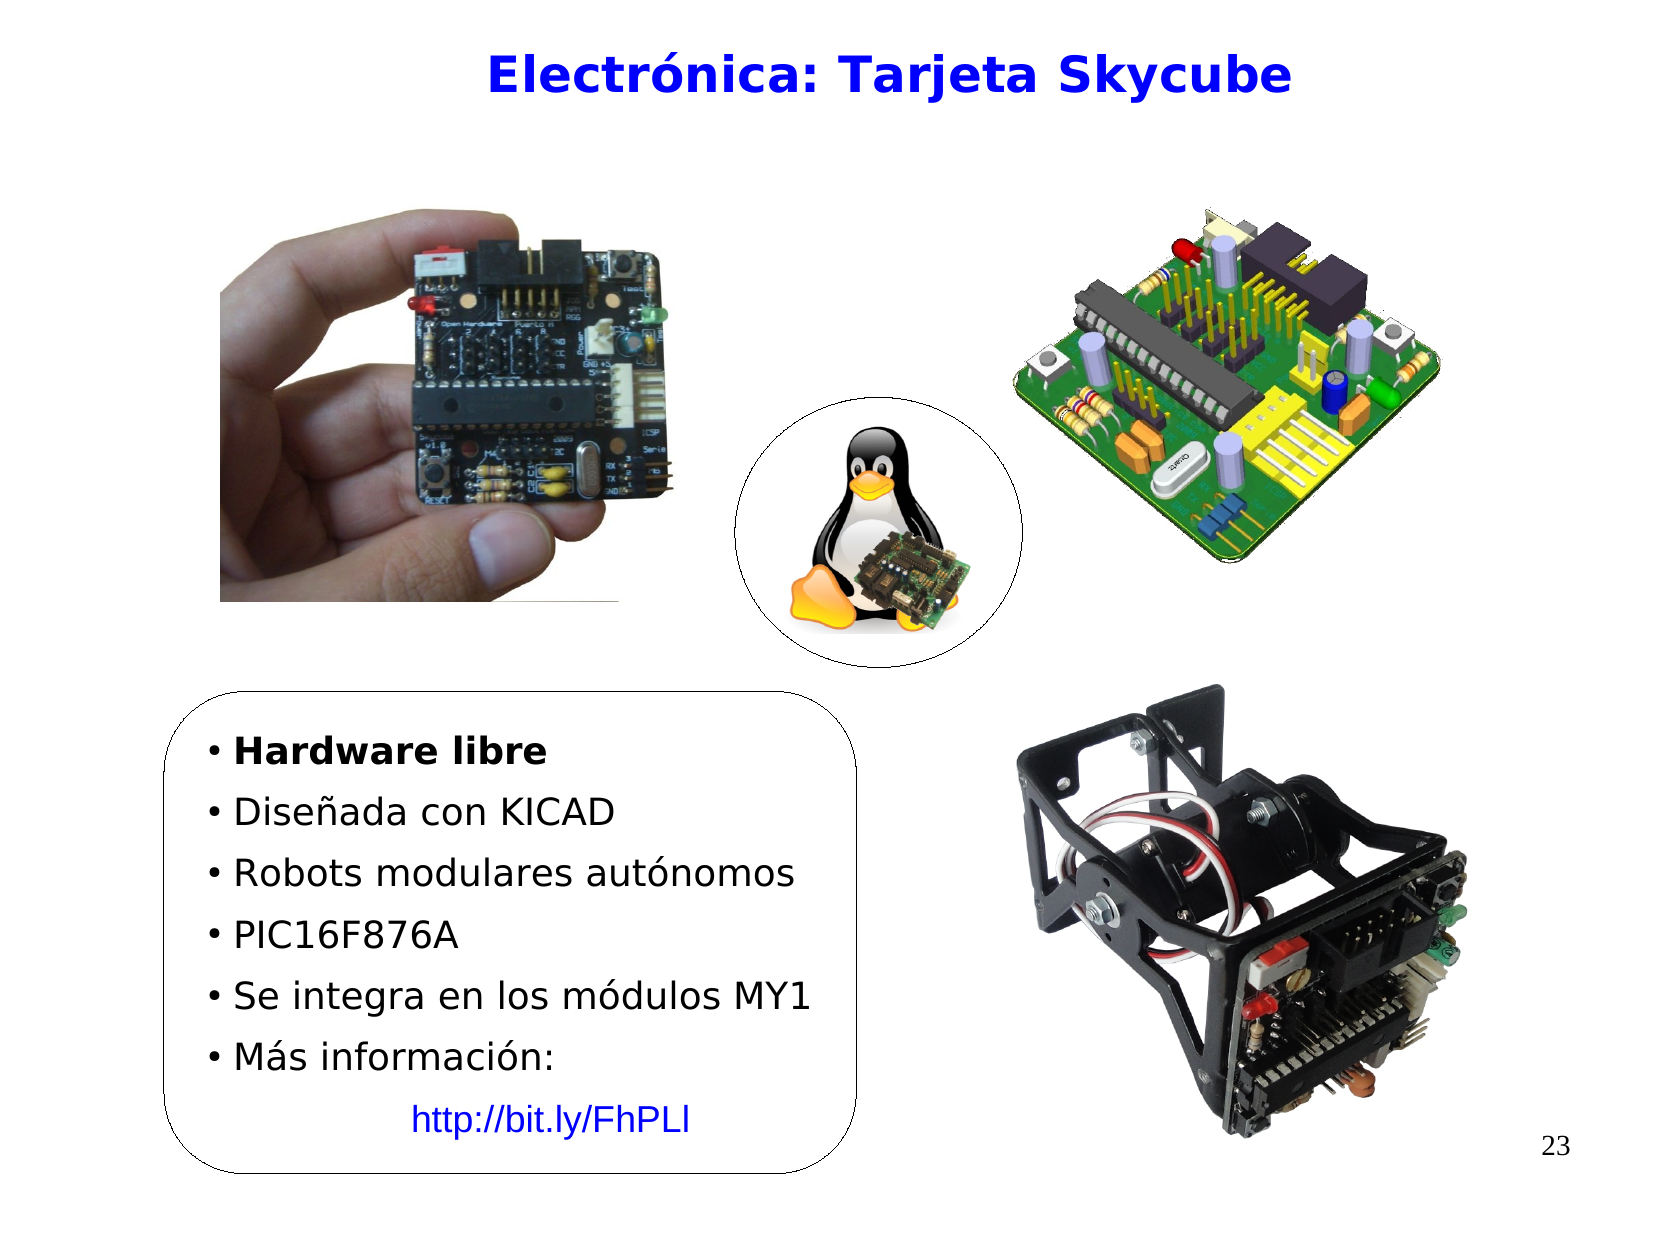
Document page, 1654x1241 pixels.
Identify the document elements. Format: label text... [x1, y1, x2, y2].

picture [1008, 202, 1445, 570]
text_box Electrónica: Tarjeta Skycube [472, 38, 1310, 112]
picture [1009, 680, 1472, 1143]
text_box http://bit.ly/FhPLl [396, 1091, 747, 1150]
picture [776, 417, 971, 650]
text_box Hardware libre Diseñada con KICAD Robots modulares autónomos PIC16F876A Se integra en los módulos MY1 Más información: [193, 722, 828, 1087]
picture [220, 194, 691, 602]
